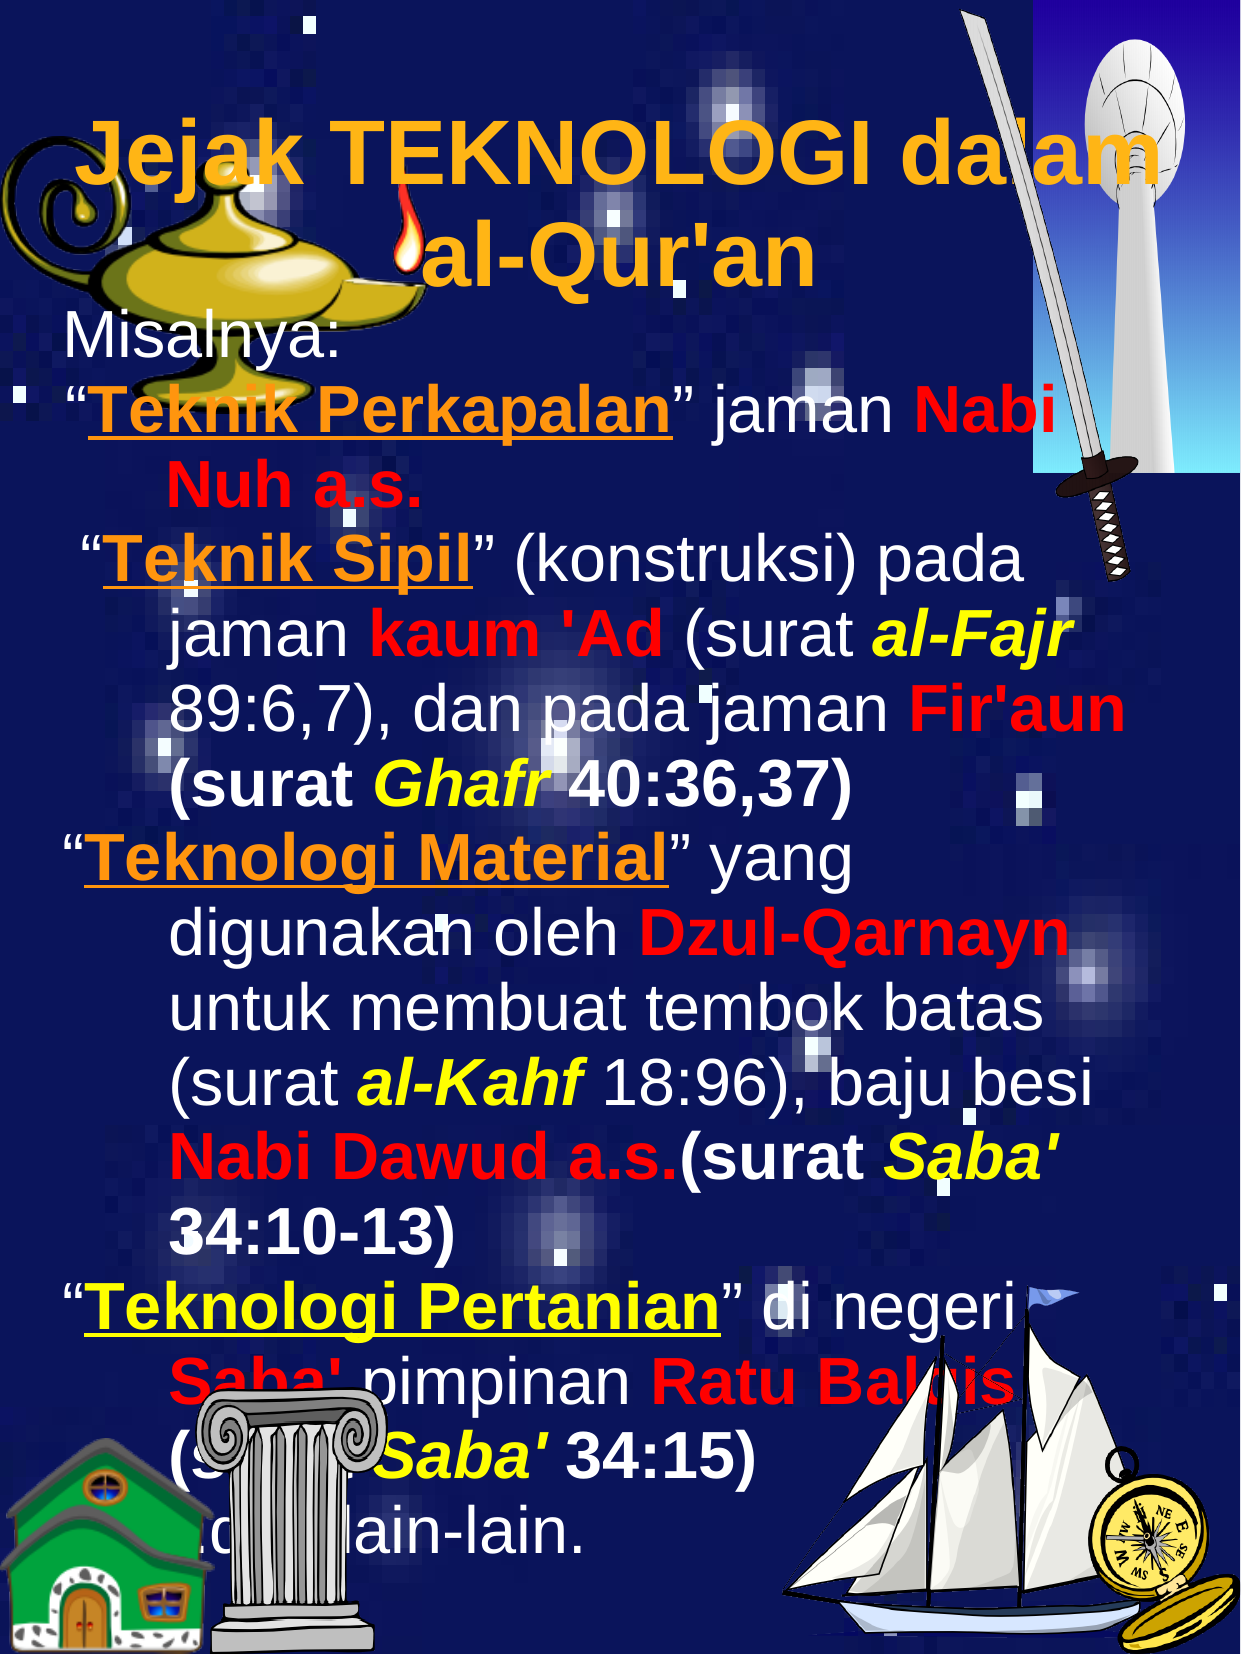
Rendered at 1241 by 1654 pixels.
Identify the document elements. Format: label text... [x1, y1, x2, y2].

picture [0, 0, 1241, 1654]
subtitle Misalnya: “Teknik Perkapalan” jaman Nabi Nuh a.s. “Teknik Sipil” (konstruksi) pada jaman kaum 'Ad (surat al-Fajr 89:6,7), dan pada jaman Fir'aun (surat Ghafr 40:36,37) “Teknologi Material” yang digunakan oleh Dzul-Qarnayn untuk membuat tembok batas (surat al-Kahf 18:96), baju besi Nabi Dawud a.s.(surat Saba' 34:10-13) “Teknologi Pertanian” di negeri Saba' pimpinan Ratu Balqis .(surat Saba' 34:15) ........dan lain-lain. [62, 297, 1179, 1569]
title Jejak TEKNOLOGI dalam al-Qur'an [62, 73, 885, 297]
